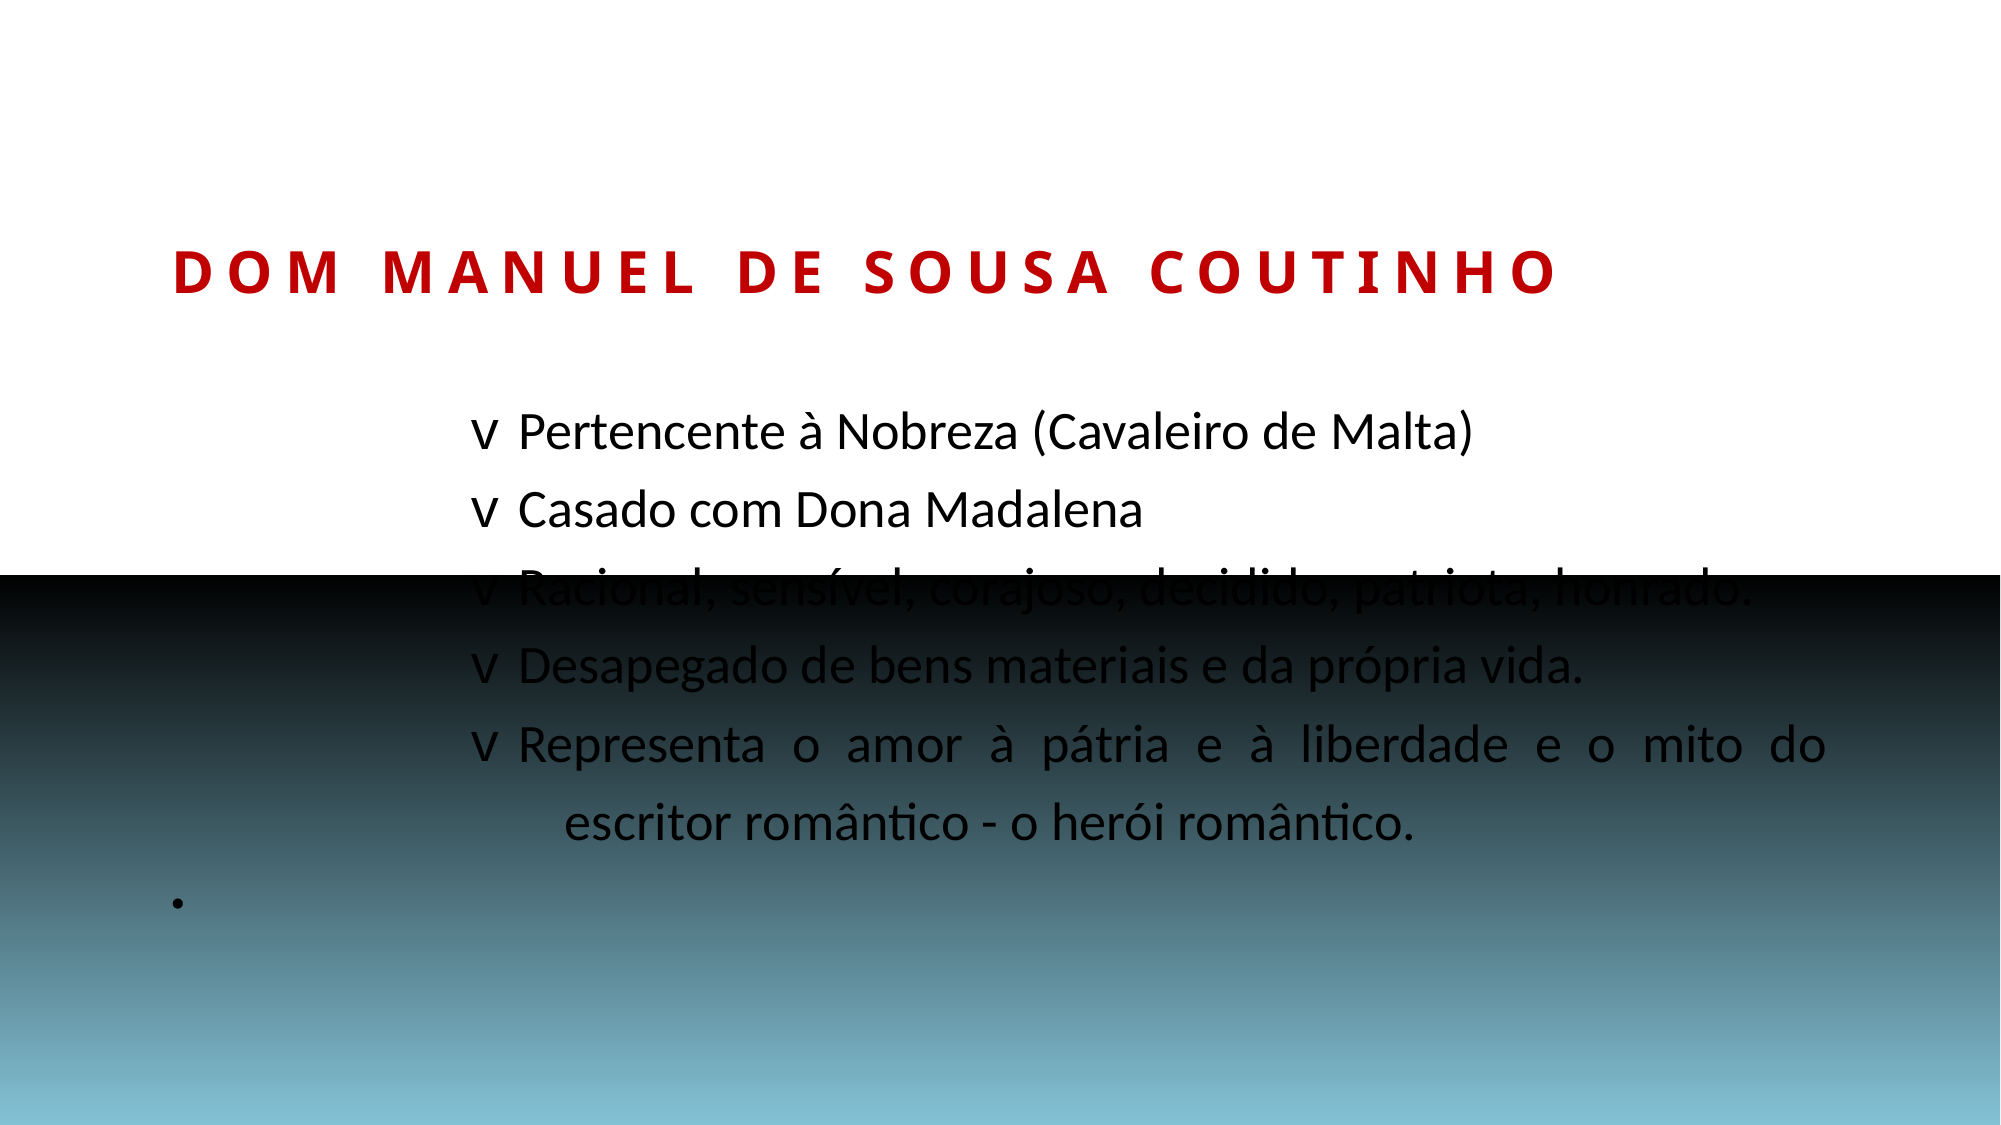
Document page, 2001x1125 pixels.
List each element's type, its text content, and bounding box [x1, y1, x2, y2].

title Dom Manuel de Sousa Coutinho [156, 124, 1844, 313]
list Pertencente à Nobreza (Cavaleiro de Malta) Casado com Dona Madalena Racional, sensível, corajoso, decidido, patriota, honrado. Desapegado de bens materiais e da própria vida. Representa o amor à pátria e à liberdade e o mito do escritor romântico - o herói romântico. [156, 375, 1844, 1014]
